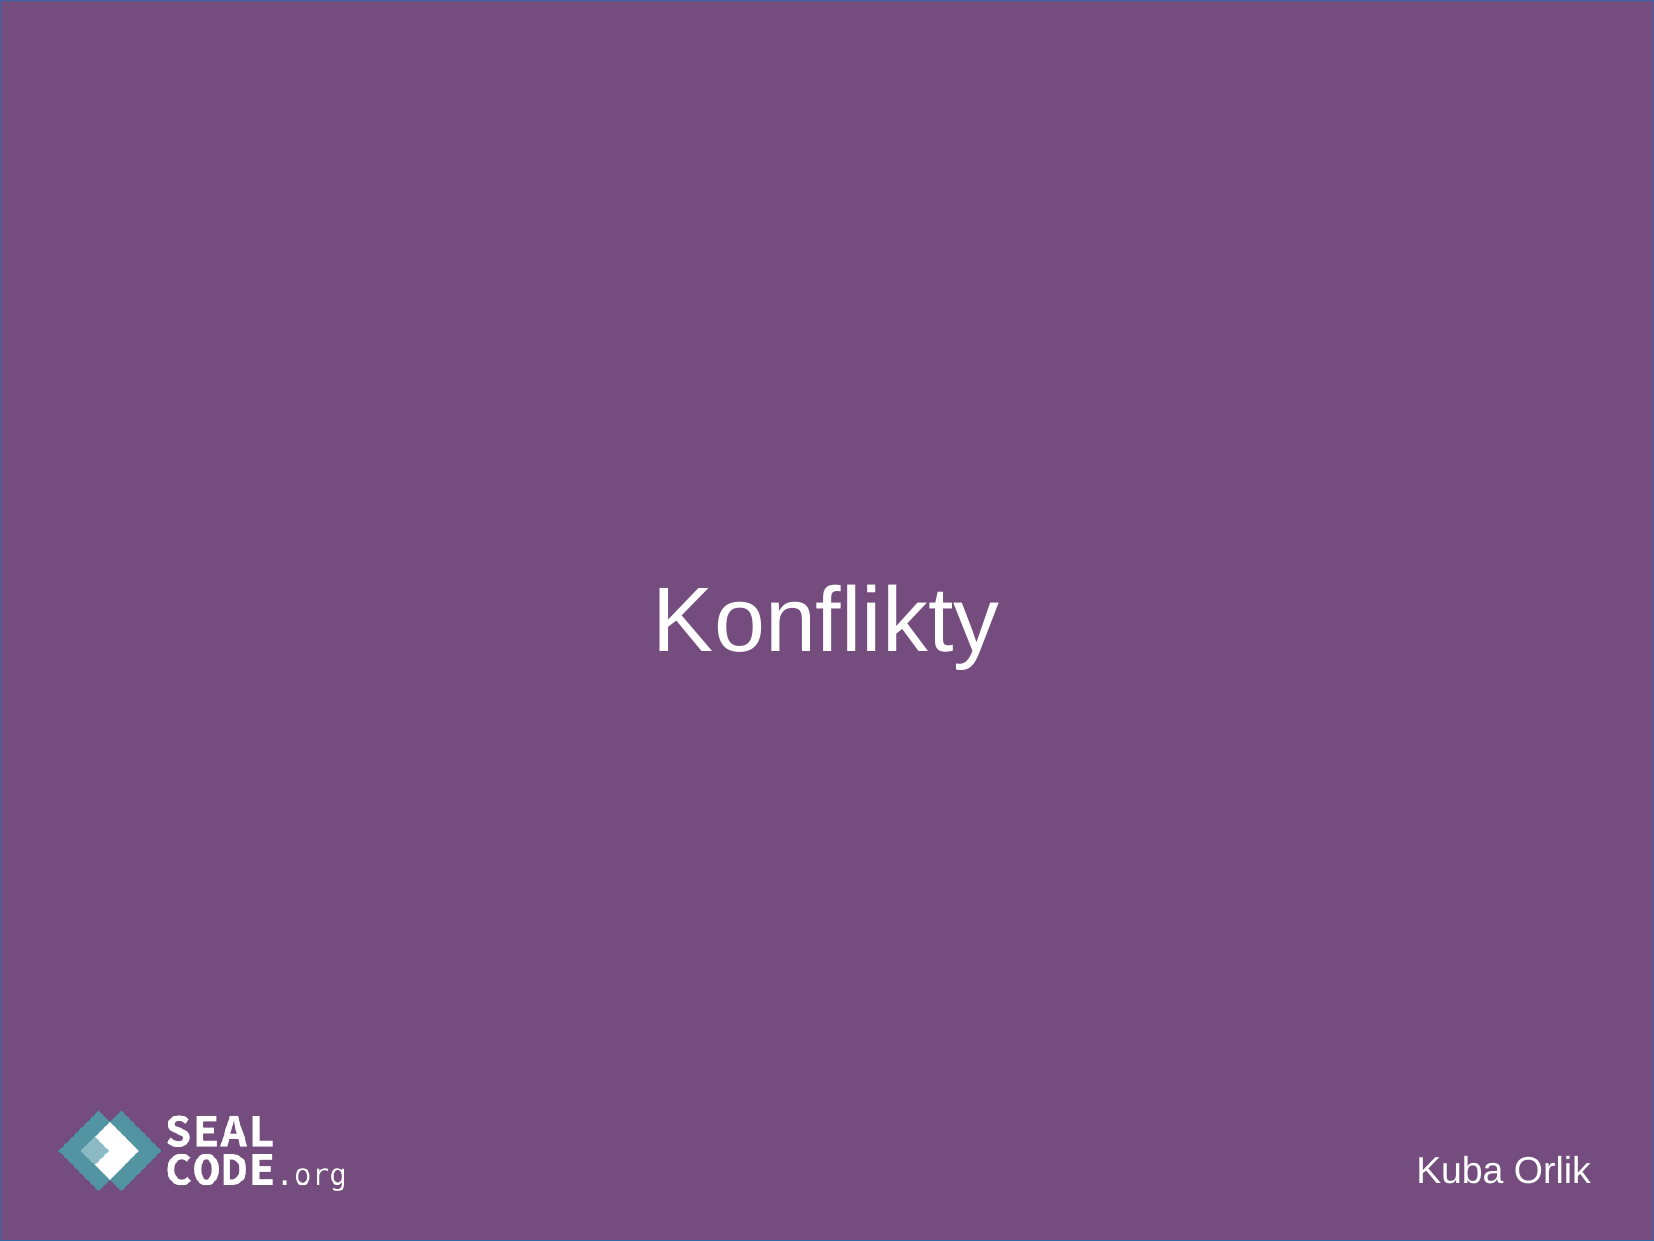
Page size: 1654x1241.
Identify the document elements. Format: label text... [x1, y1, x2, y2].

title Konflikty [82, 516, 1571, 724]
picture [58, 1110, 344, 1191]
